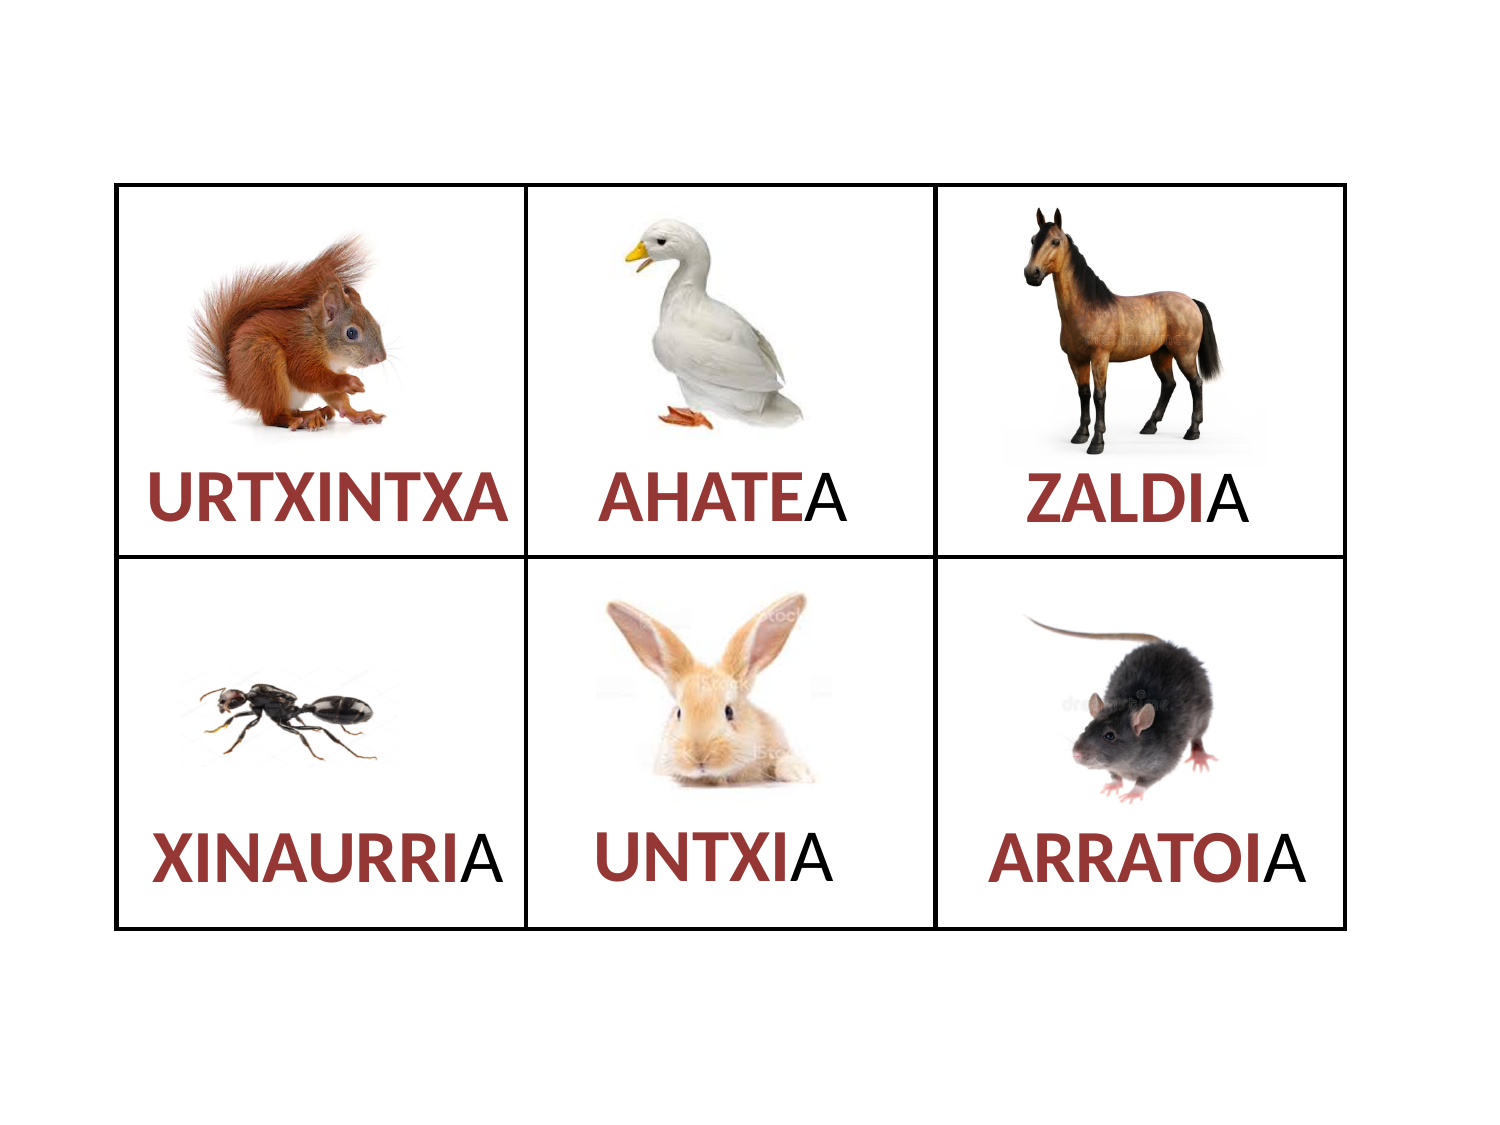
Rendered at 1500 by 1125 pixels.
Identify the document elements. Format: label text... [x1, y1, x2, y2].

text_box ZALDIA [1011, 467, 1265, 545]
table_header [119, 187, 524, 555]
text_box URTXINTXA [131, 439, 525, 544]
picture [164, 211, 427, 439]
picture [596, 581, 832, 798]
text_box ARRATOIA [973, 800, 1322, 906]
table_header [528, 187, 933, 555]
table_cell [528, 559, 933, 927]
picture [576, 205, 830, 459]
table_cell [119, 559, 524, 927]
picture [1003, 203, 1267, 467]
picture [1010, 605, 1223, 800]
text_box UNTXIA [579, 798, 850, 904]
table_cell [938, 559, 1343, 927]
table_header [938, 187, 1343, 555]
text_box XINAURRIA [137, 800, 519, 906]
text_box AHATEA [584, 439, 864, 545]
picture [180, 668, 398, 767]
